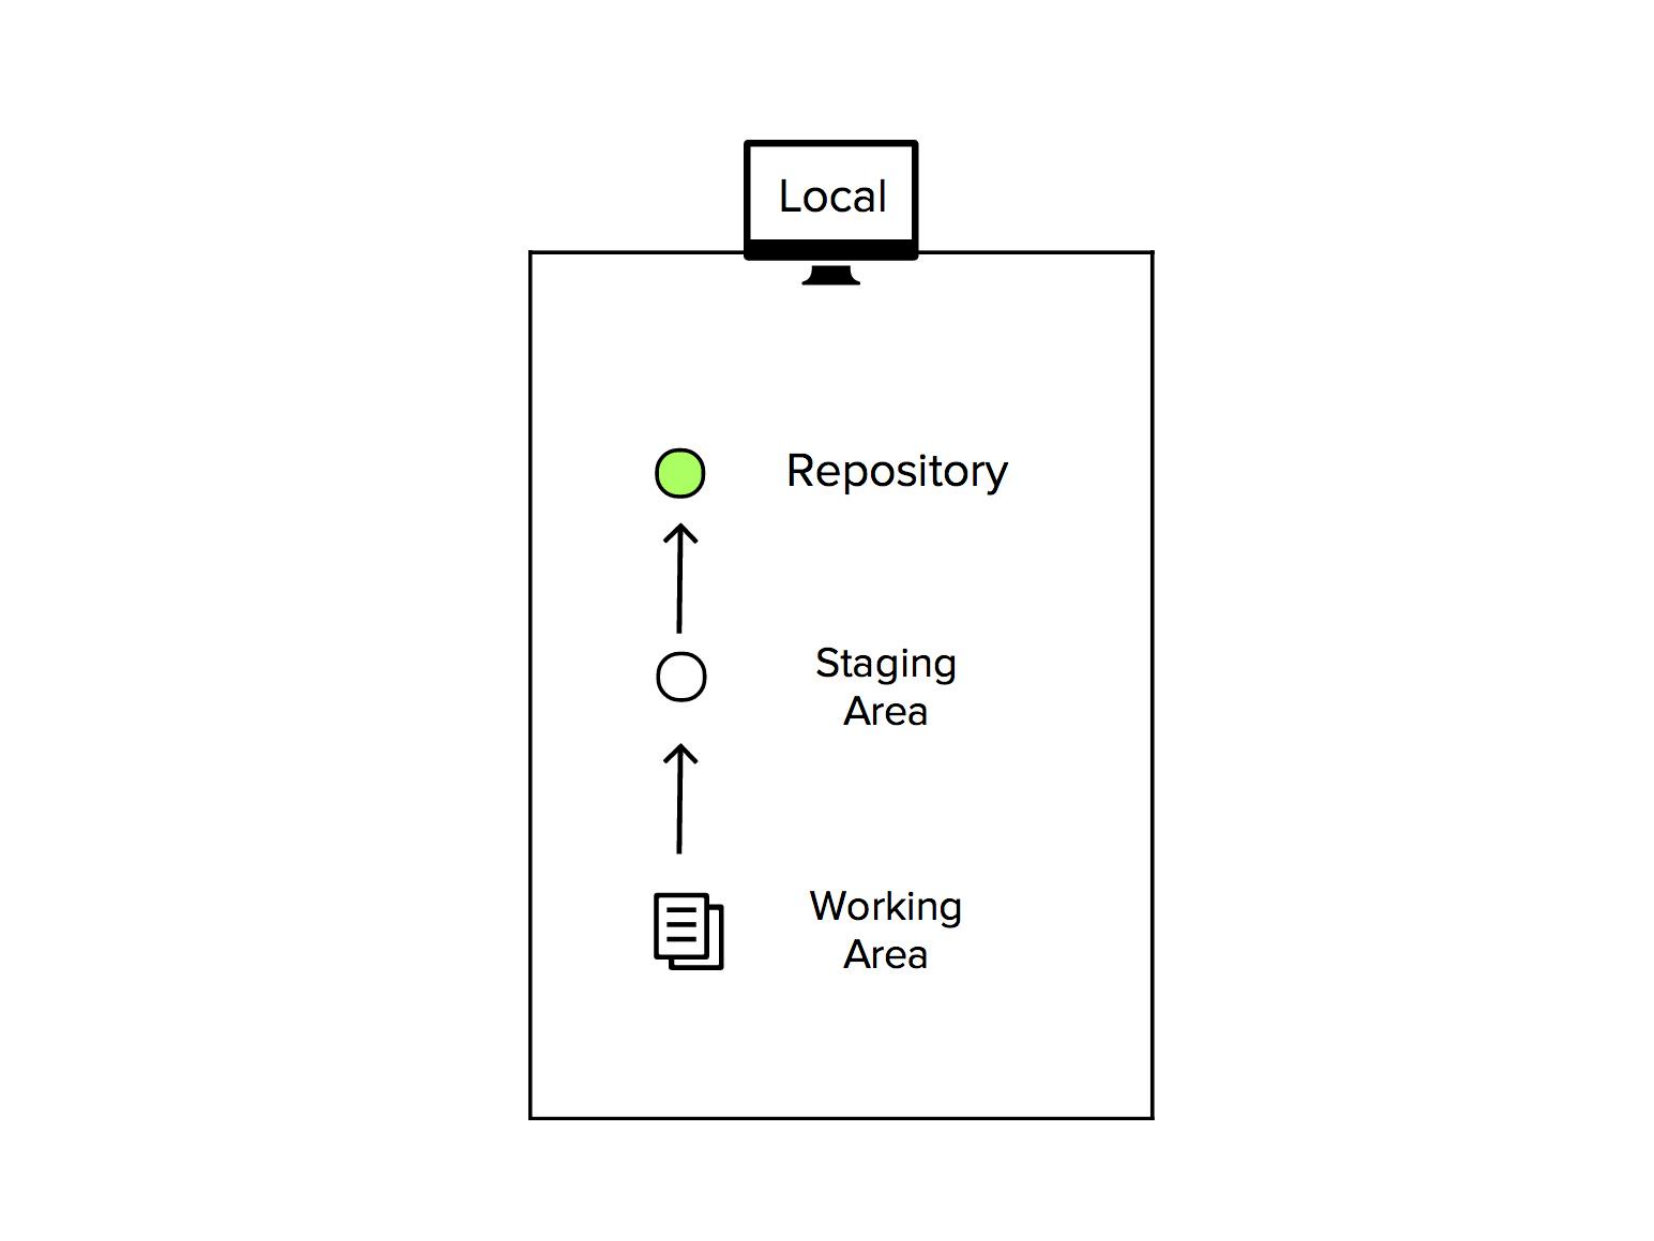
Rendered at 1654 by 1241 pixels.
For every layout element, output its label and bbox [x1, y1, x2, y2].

picture [401, 83, 1264, 1206]
